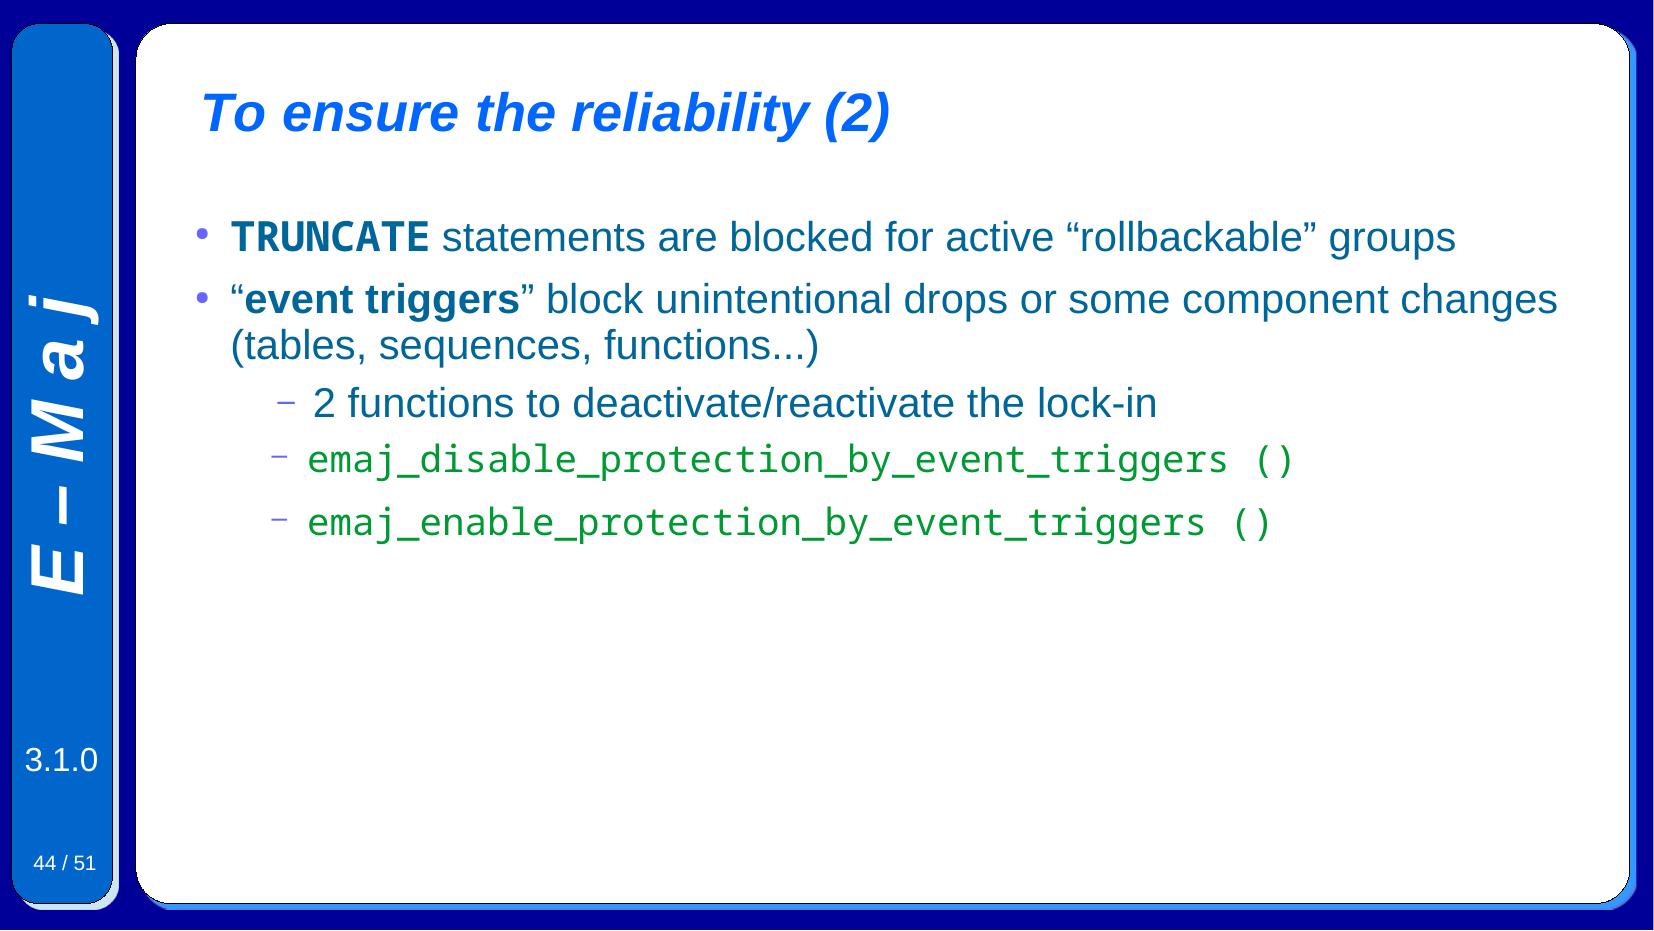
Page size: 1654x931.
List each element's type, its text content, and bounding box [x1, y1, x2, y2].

title To ensure the reliability (2) [200, 34, 1575, 191]
list TRUNCATE statements are blocked for active “rollbackable” groups “event triggers” block unintentional drops or some component changes (tables, sequences, functions...) 2 functions to deactivate/reactivate the lock-in emaj_disable_protection_by_event_triggers () emaj_enable_protection_by_event_triggers () [177, 206, 1587, 827]
